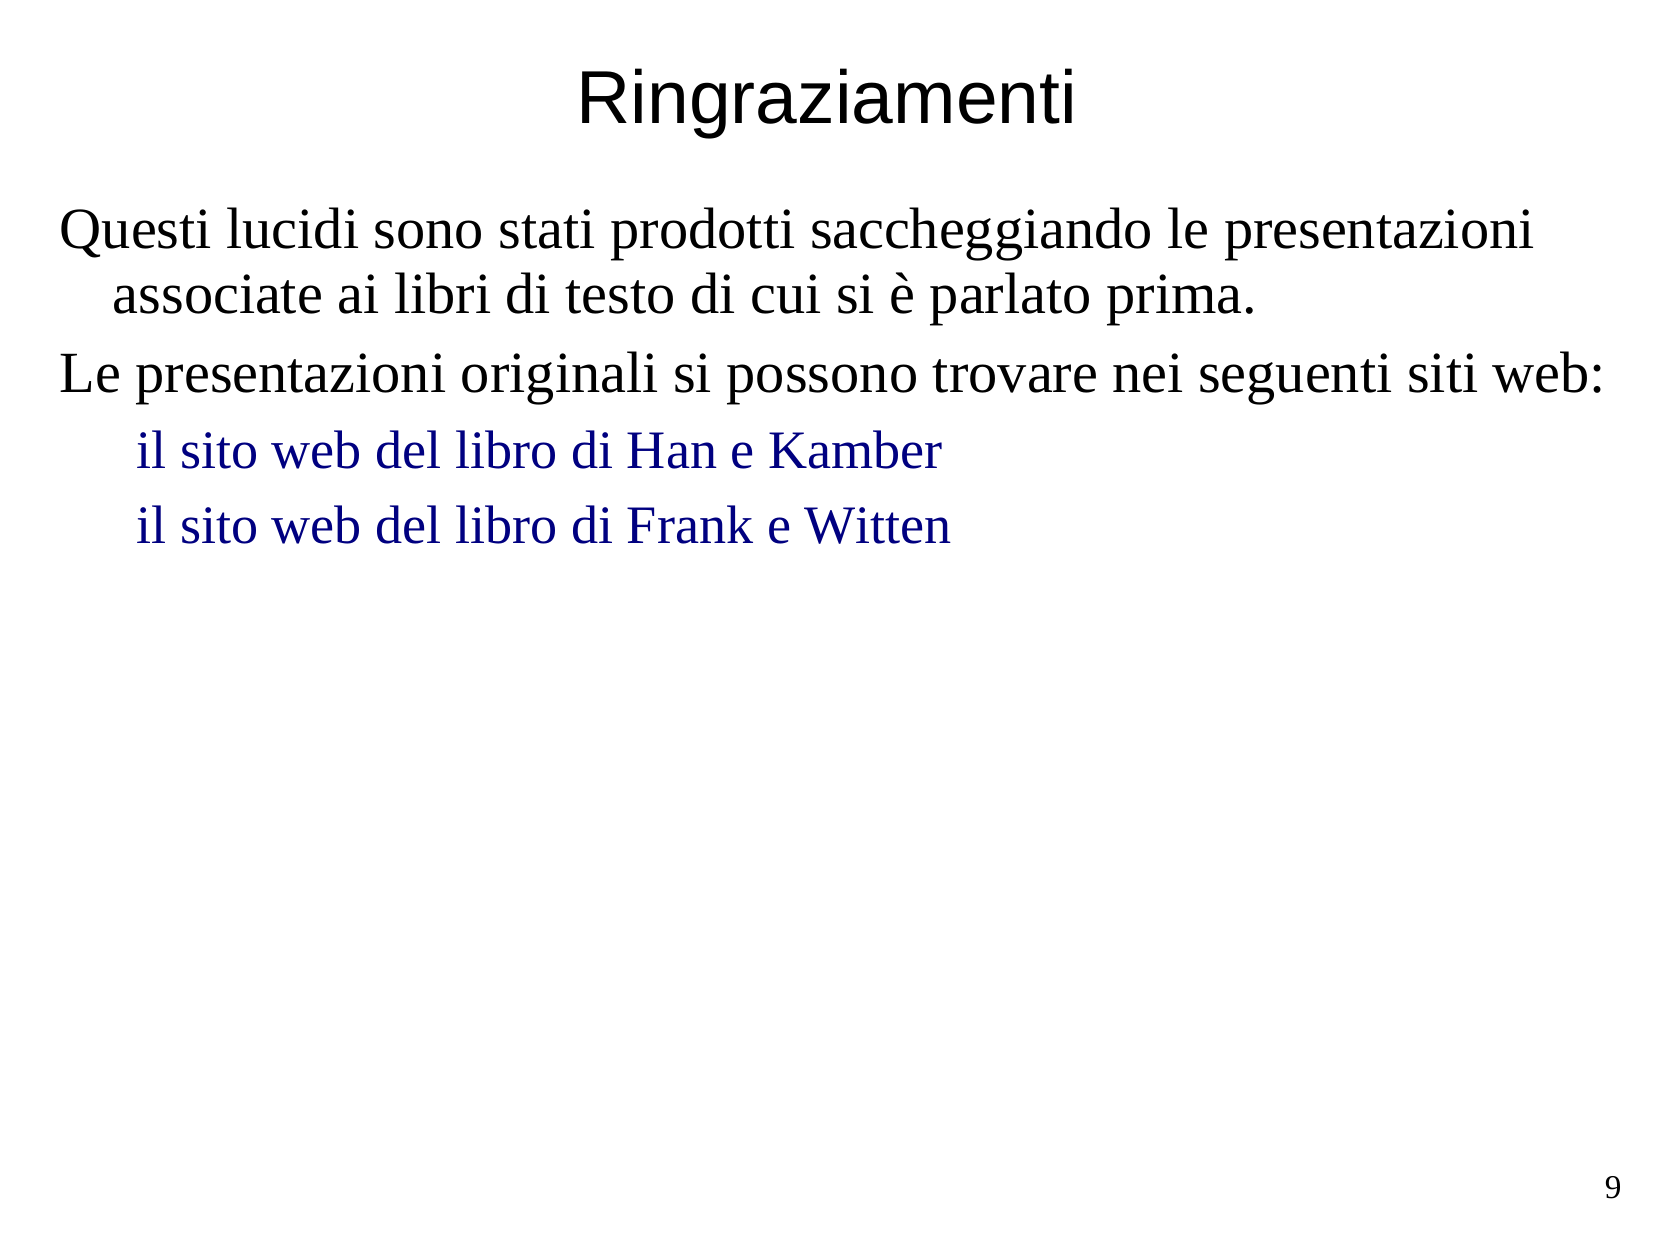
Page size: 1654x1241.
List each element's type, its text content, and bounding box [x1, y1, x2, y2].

title Ringraziamenti [37, 30, 1617, 166]
list Questi lucidi sono stati prodotti saccheggiando le presentazioni associate ai libri di testo di cui si è parlato prima. Le presentazioni originali si possono trovare nei seguenti siti web: il sito web del libro di Han e Kamber il sito web del libro di Frank e Witten [42, 196, 1612, 1187]
